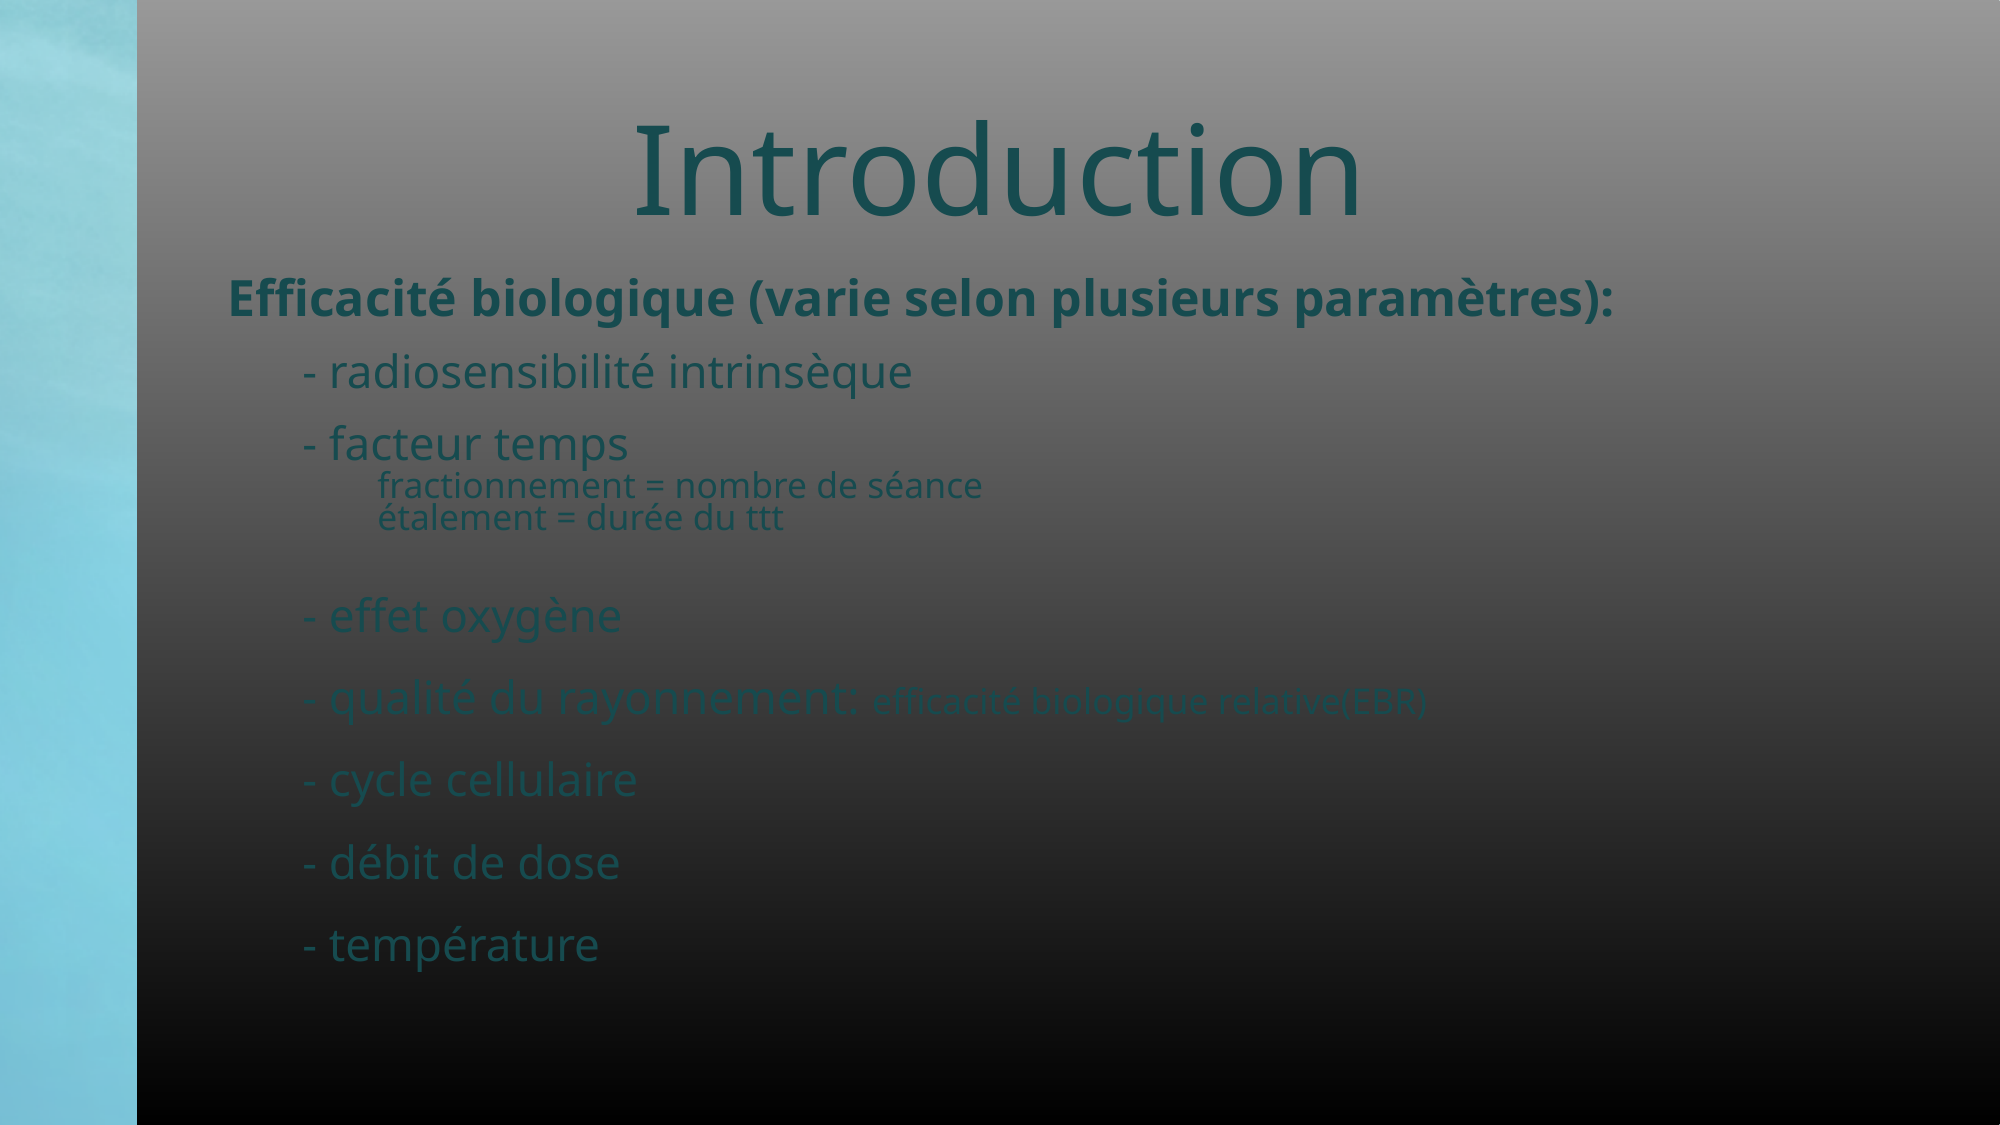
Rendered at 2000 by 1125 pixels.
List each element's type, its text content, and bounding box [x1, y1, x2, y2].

title Introduction [212, 62, 1788, 250]
list Efficacité biologique (varie selon plusieurs paramètres): - radiosensibilité intrinsèque - facteur temps fractionnement = nombre de séance étalement = durée du ttt - effet oxygène - qualité du rayonnement: efficacité biologique relative(EBR) - cycle cellulaire - débit de dose - température [212, 275, 1886, 1095]
